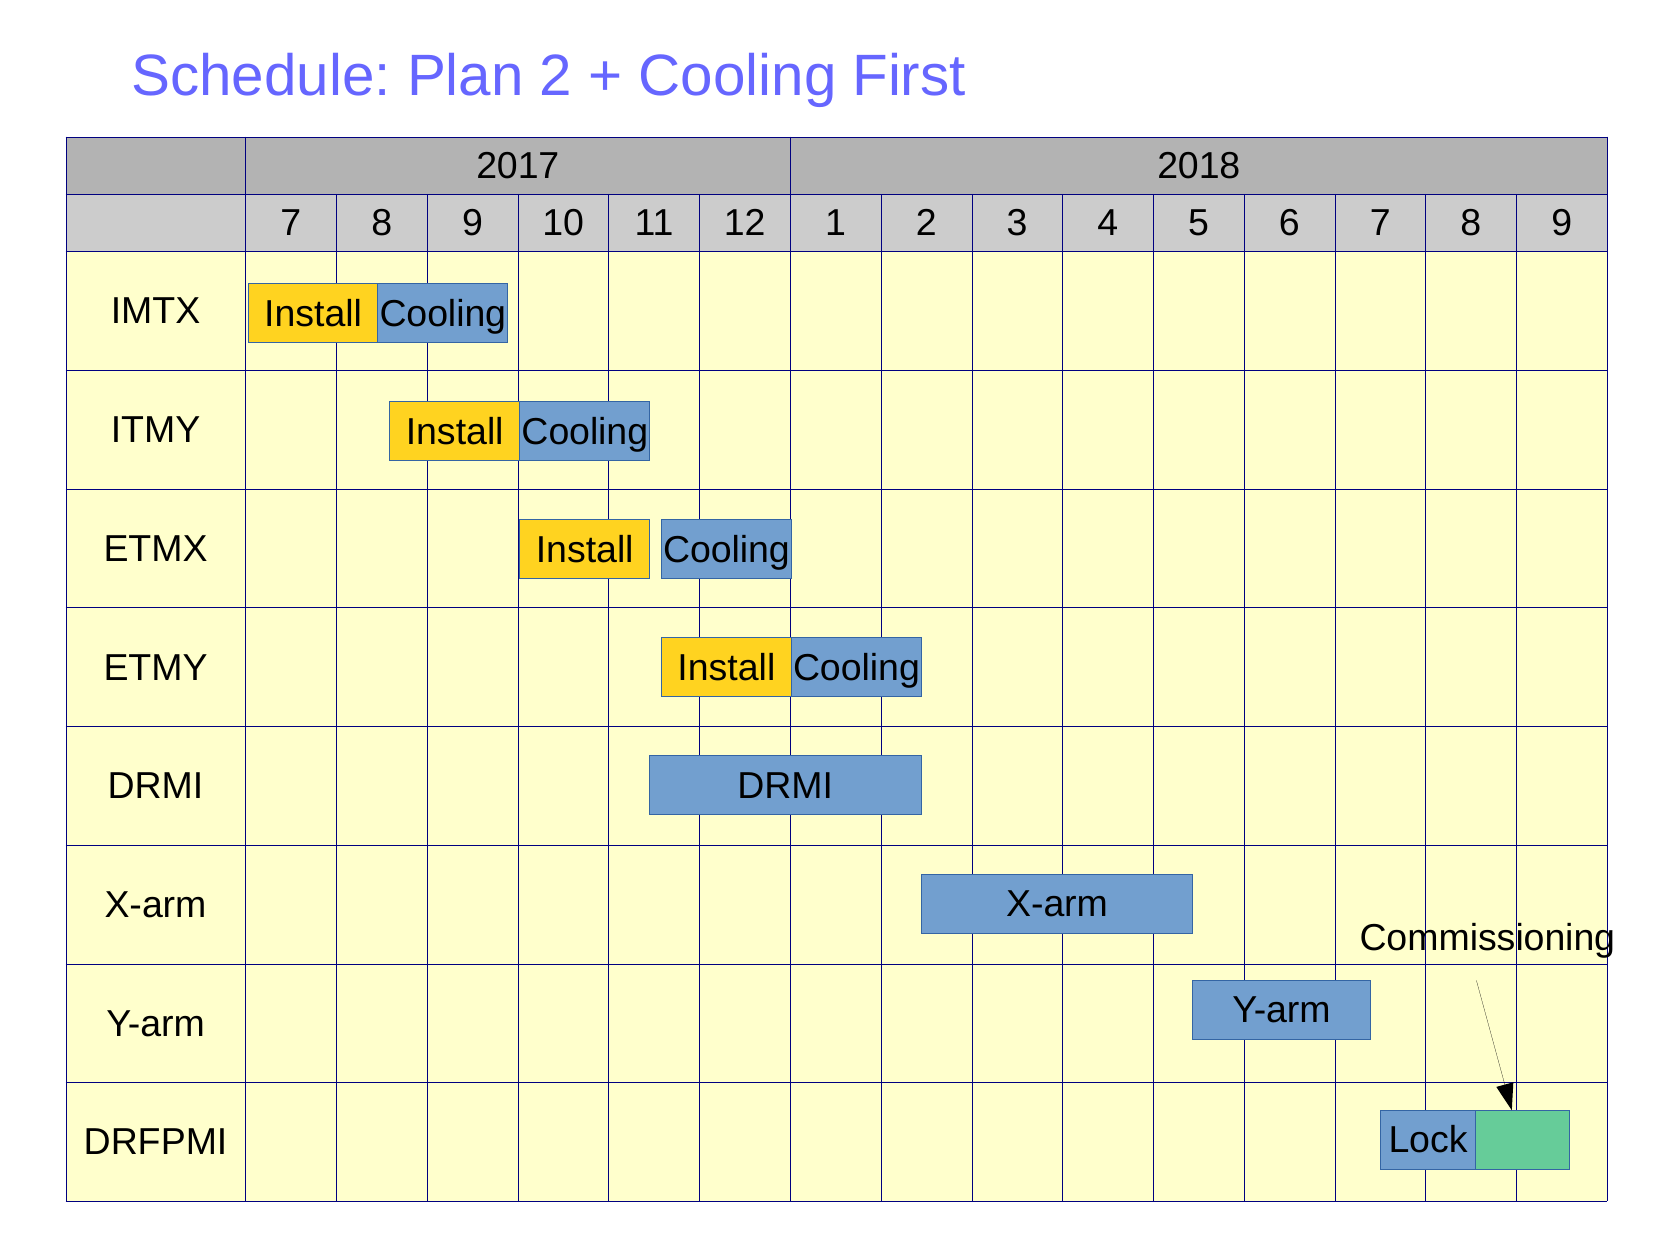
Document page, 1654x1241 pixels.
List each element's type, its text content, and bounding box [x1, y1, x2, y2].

table_cell [1063, 727, 1153, 845]
table_cell 1 [791, 195, 881, 251]
table_cell [1154, 608, 1244, 726]
table_cell [519, 965, 608, 1082]
table_cell [246, 965, 336, 1082]
table_cell [973, 371, 1062, 489]
table_cell [973, 727, 1062, 845]
table_cell [1336, 1083, 1425, 1201]
text_box Install [661, 637, 791, 697]
table_cell [1426, 846, 1516, 909]
table_cell [609, 727, 699, 845]
table_cell [337, 846, 427, 964]
text_box DRMI [649, 755, 922, 815]
table_cell [791, 846, 881, 964]
table_header 2017 [246, 138, 790, 194]
table_cell [428, 371, 518, 401]
table_cell [973, 1083, 1062, 1201]
table_cell [609, 608, 699, 726]
table_cell [1063, 252, 1153, 370]
table_cell DRFPMI [67, 1083, 245, 1201]
table_cell [700, 815, 790, 845]
table_cell [246, 490, 336, 607]
table_cell [1336, 608, 1425, 726]
table_cell [609, 490, 699, 607]
table_cell ETMX [67, 490, 245, 607]
table_cell [428, 965, 518, 1082]
table_cell [882, 846, 972, 964]
table_cell [882, 1083, 972, 1201]
table_cell [1426, 490, 1516, 607]
table_cell [1245, 1083, 1335, 1201]
table_cell [700, 579, 790, 607]
table_cell [791, 697, 881, 726]
table_cell [1512, 1083, 1516, 1110]
table_cell 7 [1336, 195, 1425, 251]
table_cell [700, 1083, 790, 1201]
table_cell [1063, 371, 1153, 489]
table_cell [1336, 490, 1425, 607]
table_cell [1517, 1083, 1607, 1201]
table_cell [519, 846, 608, 964]
table_cell [519, 461, 608, 489]
table_cell 9 [1517, 195, 1607, 251]
table_cell [1426, 727, 1516, 845]
table_cell [791, 727, 881, 755]
table_cell [1426, 1083, 1510, 1110]
table_cell [882, 608, 972, 726]
table_cell [1154, 1083, 1244, 1201]
table_cell [1063, 934, 1153, 964]
table_cell [609, 252, 699, 370]
table_cell [519, 1083, 608, 1201]
table_cell [1426, 252, 1516, 370]
table_cell [1245, 371, 1335, 489]
text_box Cooling [519, 401, 650, 461]
table_cell [973, 934, 1062, 964]
table_cell [1517, 252, 1607, 370]
table_cell [428, 252, 518, 370]
table_cell [1063, 490, 1153, 607]
table_cell [1154, 965, 1244, 1082]
table_cell [973, 608, 1062, 726]
table_cell [1426, 608, 1516, 726]
table_cell 11 [609, 195, 699, 251]
table_cell 5 [1154, 195, 1244, 251]
table_cell 6 [1245, 195, 1335, 251]
text_box Y-arm [1192, 980, 1371, 1040]
table_cell [791, 252, 881, 370]
table_cell [700, 371, 790, 489]
table_cell [428, 1083, 518, 1201]
table_cell [428, 490, 518, 607]
text_box X-arm [921, 874, 1193, 934]
table_cell [519, 490, 608, 519]
table_cell [609, 1083, 699, 1201]
table_cell [1517, 727, 1607, 845]
table_cell [67, 195, 245, 251]
text_box Install [519, 519, 650, 579]
table_cell [1245, 846, 1335, 964]
table_cell [428, 608, 518, 726]
table_cell [1245, 727, 1335, 845]
table_cell IMTX [67, 252, 245, 370]
table_cell [337, 1083, 427, 1201]
table_cell [791, 371, 881, 489]
table_cell [1245, 608, 1335, 726]
table_cell [700, 252, 790, 370]
table_cell [791, 490, 881, 607]
table_cell [700, 846, 790, 964]
table_cell [1154, 846, 1244, 964]
table_cell 8 [1426, 195, 1516, 251]
text_box [1475, 1110, 1570, 1170]
table_cell [791, 965, 881, 1082]
table_cell [882, 252, 972, 370]
table_cell ETMY [67, 608, 245, 726]
table_cell [246, 846, 336, 964]
table_cell 3 [973, 195, 1062, 251]
table_cell [1336, 846, 1425, 964]
table_cell [882, 727, 972, 845]
table_cell [973, 846, 1062, 874]
table_cell [519, 371, 608, 401]
table_cell [1517, 608, 1607, 726]
table_cell [700, 608, 790, 637]
table_cell [1063, 965, 1153, 1082]
table_cell 2 [882, 195, 972, 251]
table_cell [519, 608, 608, 726]
table_cell [791, 608, 881, 637]
table_cell 4 [1063, 195, 1153, 251]
table_cell [882, 490, 972, 607]
text_box Schedule: Plan 2 + Cooling First [116, 35, 983, 116]
table_cell 8 [337, 195, 427, 251]
table_cell [246, 608, 336, 726]
text_box Install [248, 283, 377, 343]
table_cell [337, 371, 427, 489]
table_cell [973, 490, 1062, 607]
table_cell [700, 490, 790, 519]
table_cell [1245, 1040, 1335, 1082]
table_cell [246, 371, 336, 489]
table_cell 7 [246, 195, 336, 251]
text_box Cooling [377, 283, 508, 343]
table_cell [700, 697, 790, 726]
table_cell [1245, 965, 1335, 980]
table_cell [1245, 490, 1335, 607]
table_header 2018 [791, 138, 1607, 194]
table_cell [791, 1083, 881, 1201]
table_cell [337, 252, 427, 283]
table_cell [609, 371, 699, 489]
table_cell [882, 371, 972, 489]
table_cell [519, 252, 608, 370]
table_cell [609, 846, 699, 964]
table_cell [1336, 965, 1425, 1082]
table_cell [337, 490, 427, 607]
table_cell [1154, 252, 1244, 370]
table_cell [1154, 727, 1244, 845]
table_cell [519, 727, 608, 845]
table_cell [1517, 967, 1607, 1082]
table_cell [1063, 846, 1153, 874]
table_cell [337, 608, 427, 726]
table_cell ITMY [67, 371, 245, 489]
text_box Cooling [791, 637, 922, 697]
table_cell [700, 727, 790, 755]
table_cell [1426, 371, 1516, 489]
table_cell [609, 965, 699, 1082]
table_cell [1426, 1170, 1516, 1201]
table_cell [1336, 727, 1425, 845]
table_cell [1063, 1083, 1153, 1201]
table_cell [1426, 967, 1516, 1082]
table_cell 10 [519, 195, 608, 251]
table_cell [700, 965, 790, 1082]
table_cell [1154, 371, 1244, 489]
table_cell [246, 1083, 336, 1201]
text_box Cooling [661, 519, 792, 579]
table_cell [246, 727, 336, 845]
table_cell [1517, 490, 1607, 607]
table_cell [337, 965, 427, 1082]
table_cell [973, 252, 1062, 370]
table_cell X-arm [67, 846, 245, 964]
table_cell [1336, 371, 1425, 489]
table_cell [337, 727, 427, 845]
table_cell [519, 579, 608, 607]
table_cell [1154, 490, 1244, 607]
table_cell [1063, 608, 1153, 726]
text_box Commissioning [1344, 909, 1630, 967]
table_cell 9 [428, 195, 518, 251]
table_cell [1517, 846, 1607, 909]
table_cell [428, 727, 518, 845]
table_cell [428, 461, 518, 489]
table_cell [246, 252, 336, 370]
table_cell [1336, 252, 1425, 370]
table_cell [791, 815, 881, 845]
table_cell [1245, 252, 1335, 370]
table_cell [1517, 371, 1607, 489]
table_cell [973, 965, 1062, 1082]
table_header [67, 138, 245, 194]
text_box Lock [1380, 1110, 1475, 1170]
table_cell Y-arm [67, 965, 245, 1082]
table_cell [337, 343, 427, 370]
table_cell 12 [700, 195, 790, 251]
table_cell [428, 846, 518, 964]
table_cell DRMI [67, 727, 245, 845]
text_box Install [389, 401, 519, 461]
table_cell [882, 965, 972, 1082]
